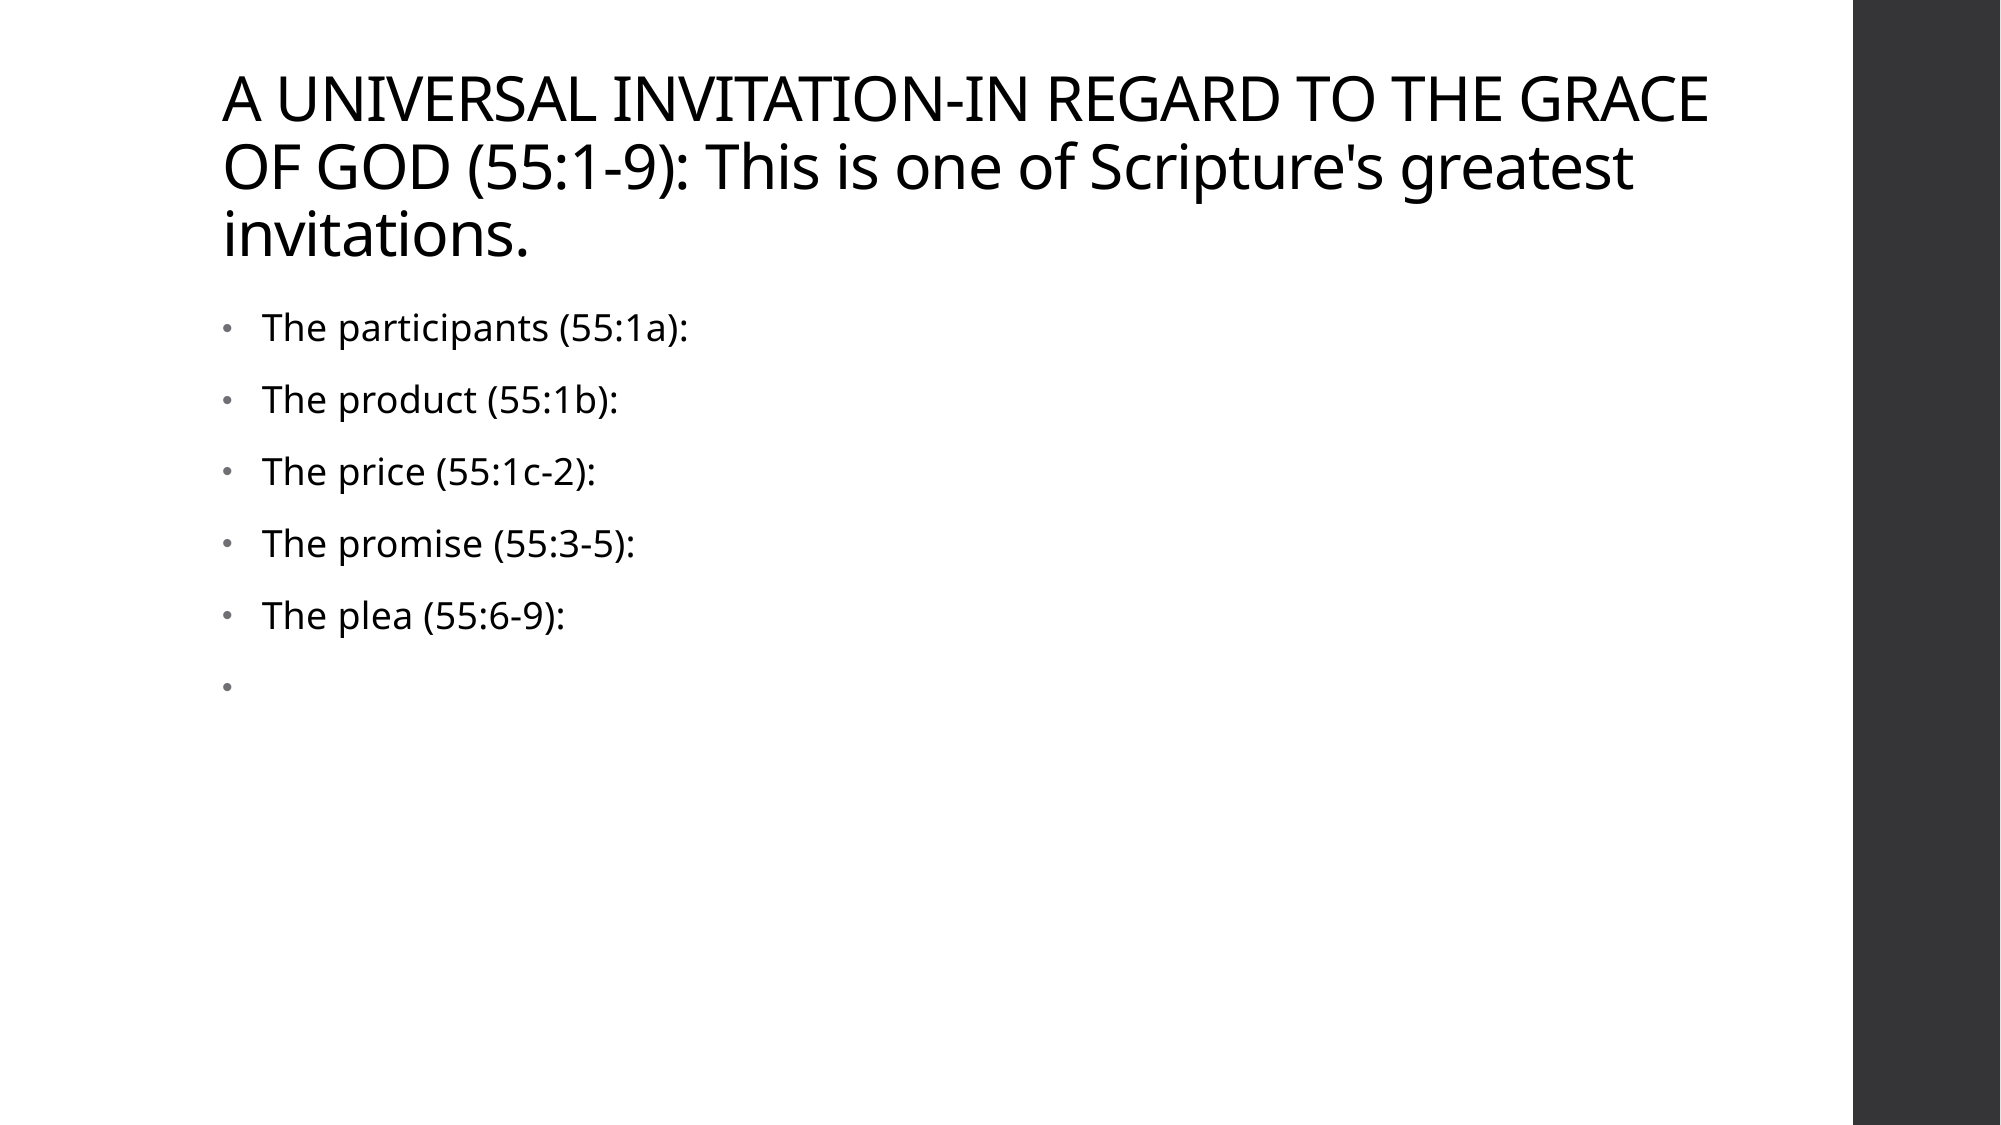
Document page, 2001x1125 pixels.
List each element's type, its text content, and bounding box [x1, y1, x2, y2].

list The participants (55:1a): The product (55:1b): The price (55:1c-2): The promise (55:3-5): The plea (55:6-9): [206, 299, 1617, 1014]
title A UNIVERSAL INVITATION-IN REGARD TO THE GRACE OF GOD (55:1-9): This is one of Scripture's greatest invitations. [206, 60, 1797, 278]
